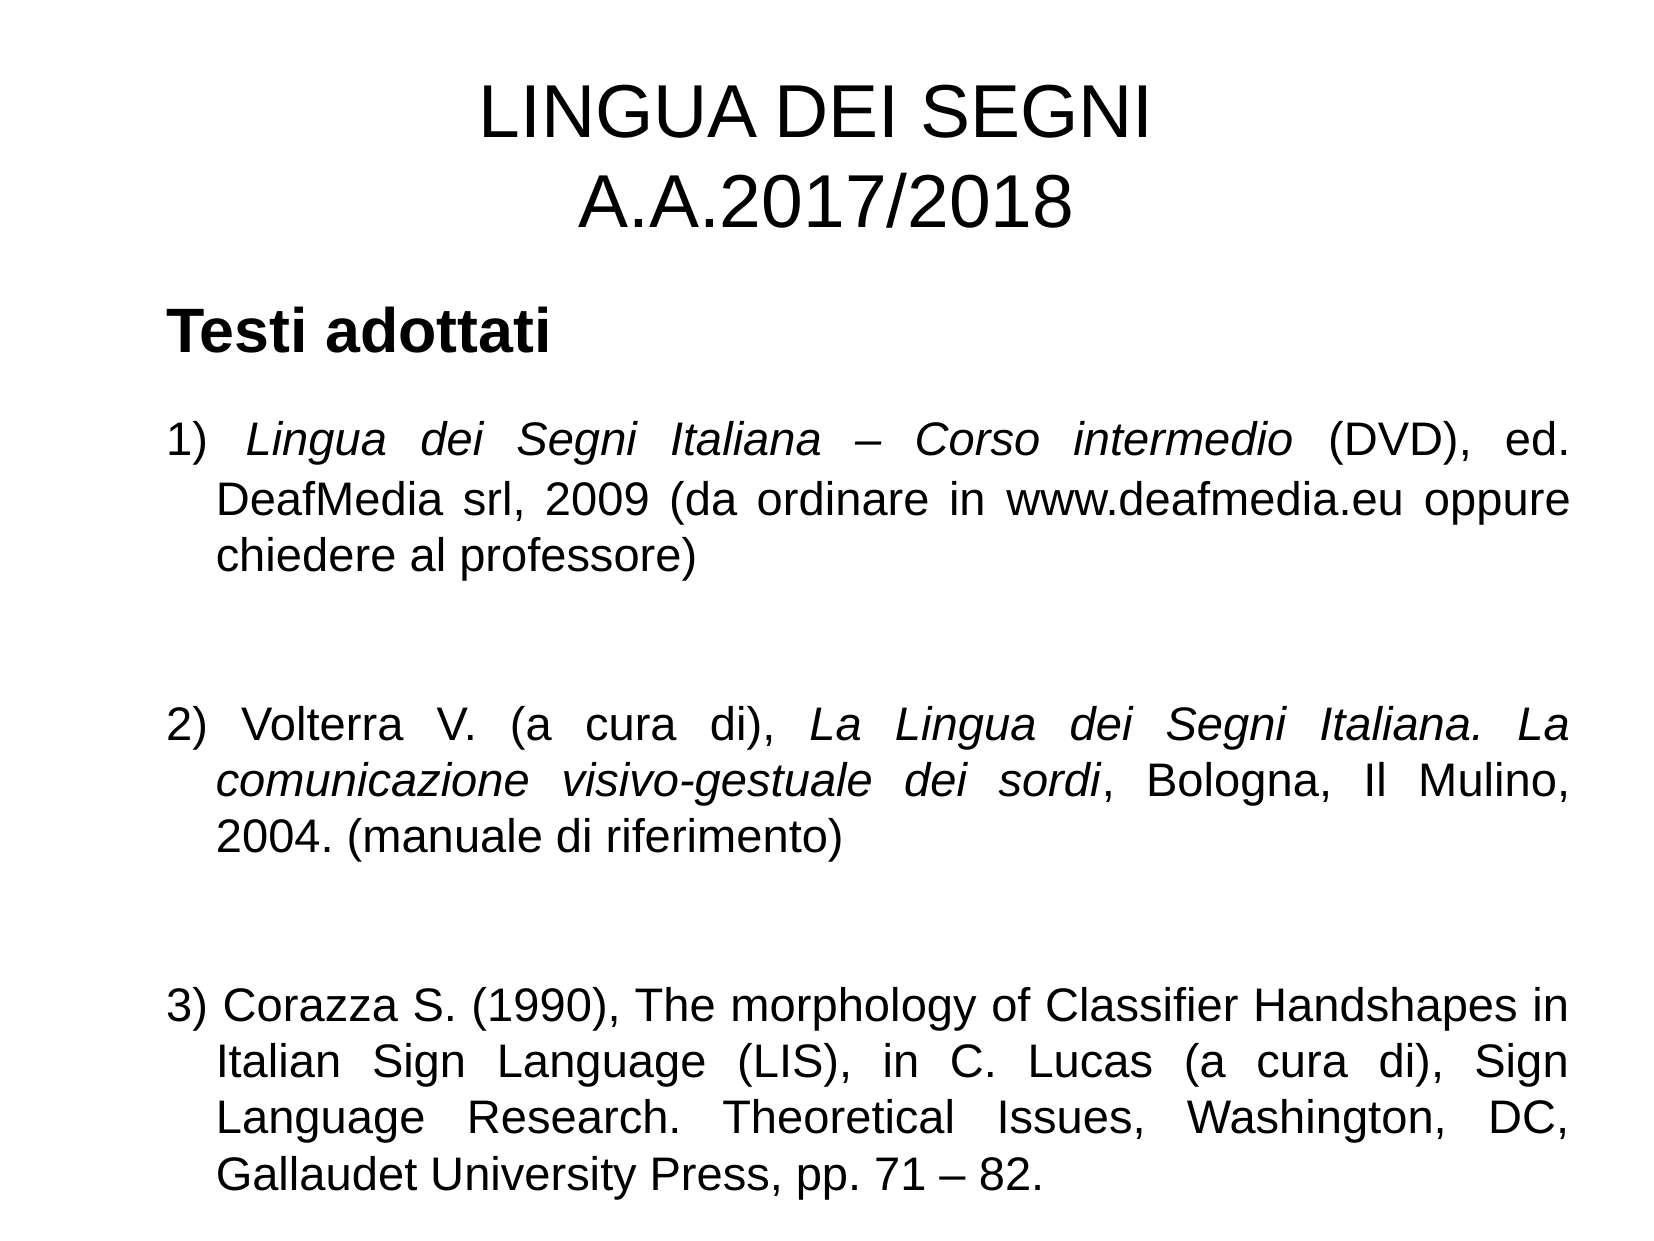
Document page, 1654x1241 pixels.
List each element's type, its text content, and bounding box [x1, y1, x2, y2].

list Testi adottati 1) Lingua dei Segni Italiana – Corso intermedio (DVD), ed. DeafMedia srl, 2009 (da ordinare in www.deafmedia.eu oppure chiedere al professore) 2) Volterra V. (a cura di), La Lingua dei Segni Italiana. La comunicazione visivo-gestuale dei sordi, Bologna, Il Mulino, 2004. (manuale di riferimento) 3) Corazza S. (1990), The morphology of Classifier Handshapes in Italian Sign Language (LIS), in C. Lucas (a cura di), Sign Language Research. Theoretical Issues, Washington, DC, Gallaudet University Press, pp. 71 – 82. [82, 290, 1571, 1201]
title LINGUA DEI SEGNI A.A.2017/2018 [82, 49, 1571, 257]
